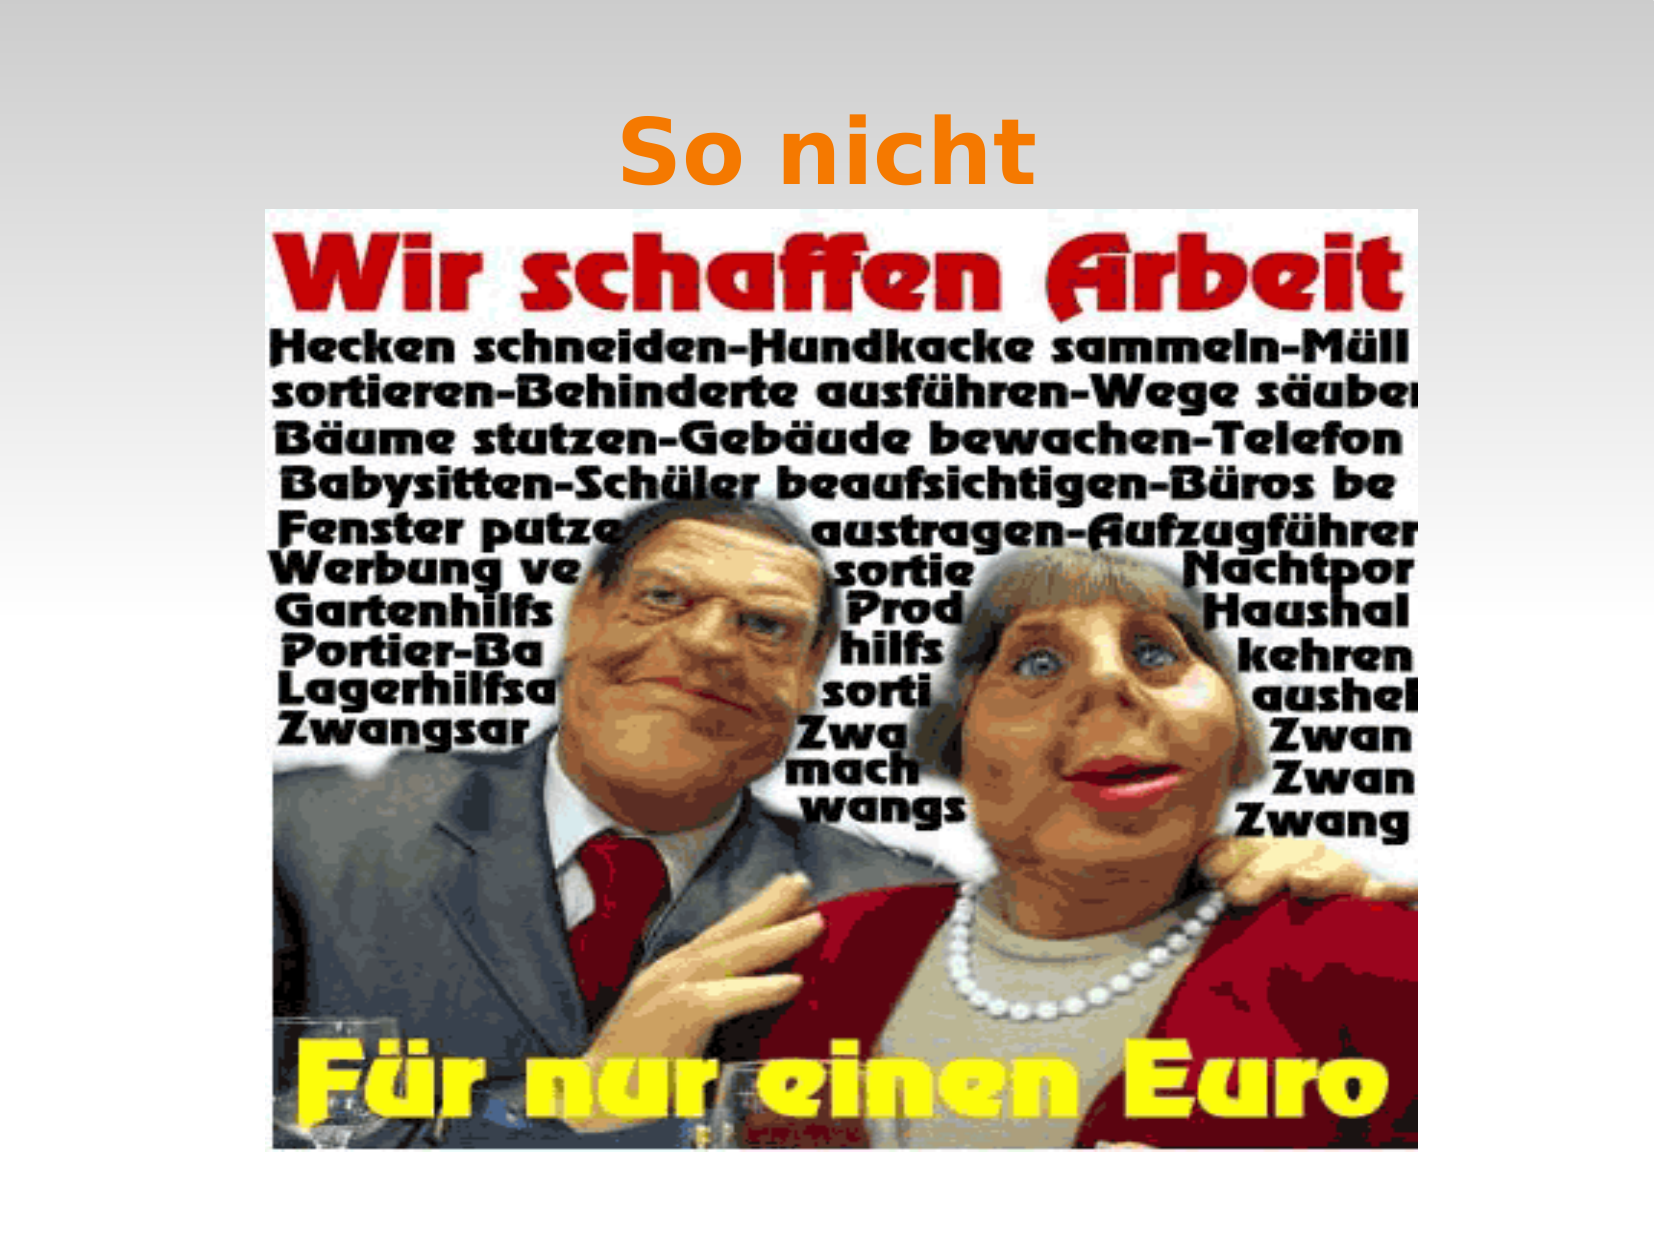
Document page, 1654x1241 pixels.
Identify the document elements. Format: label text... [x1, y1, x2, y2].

picture [265, 250, 1418, 1152]
title So nicht [82, 56, 1571, 250]
